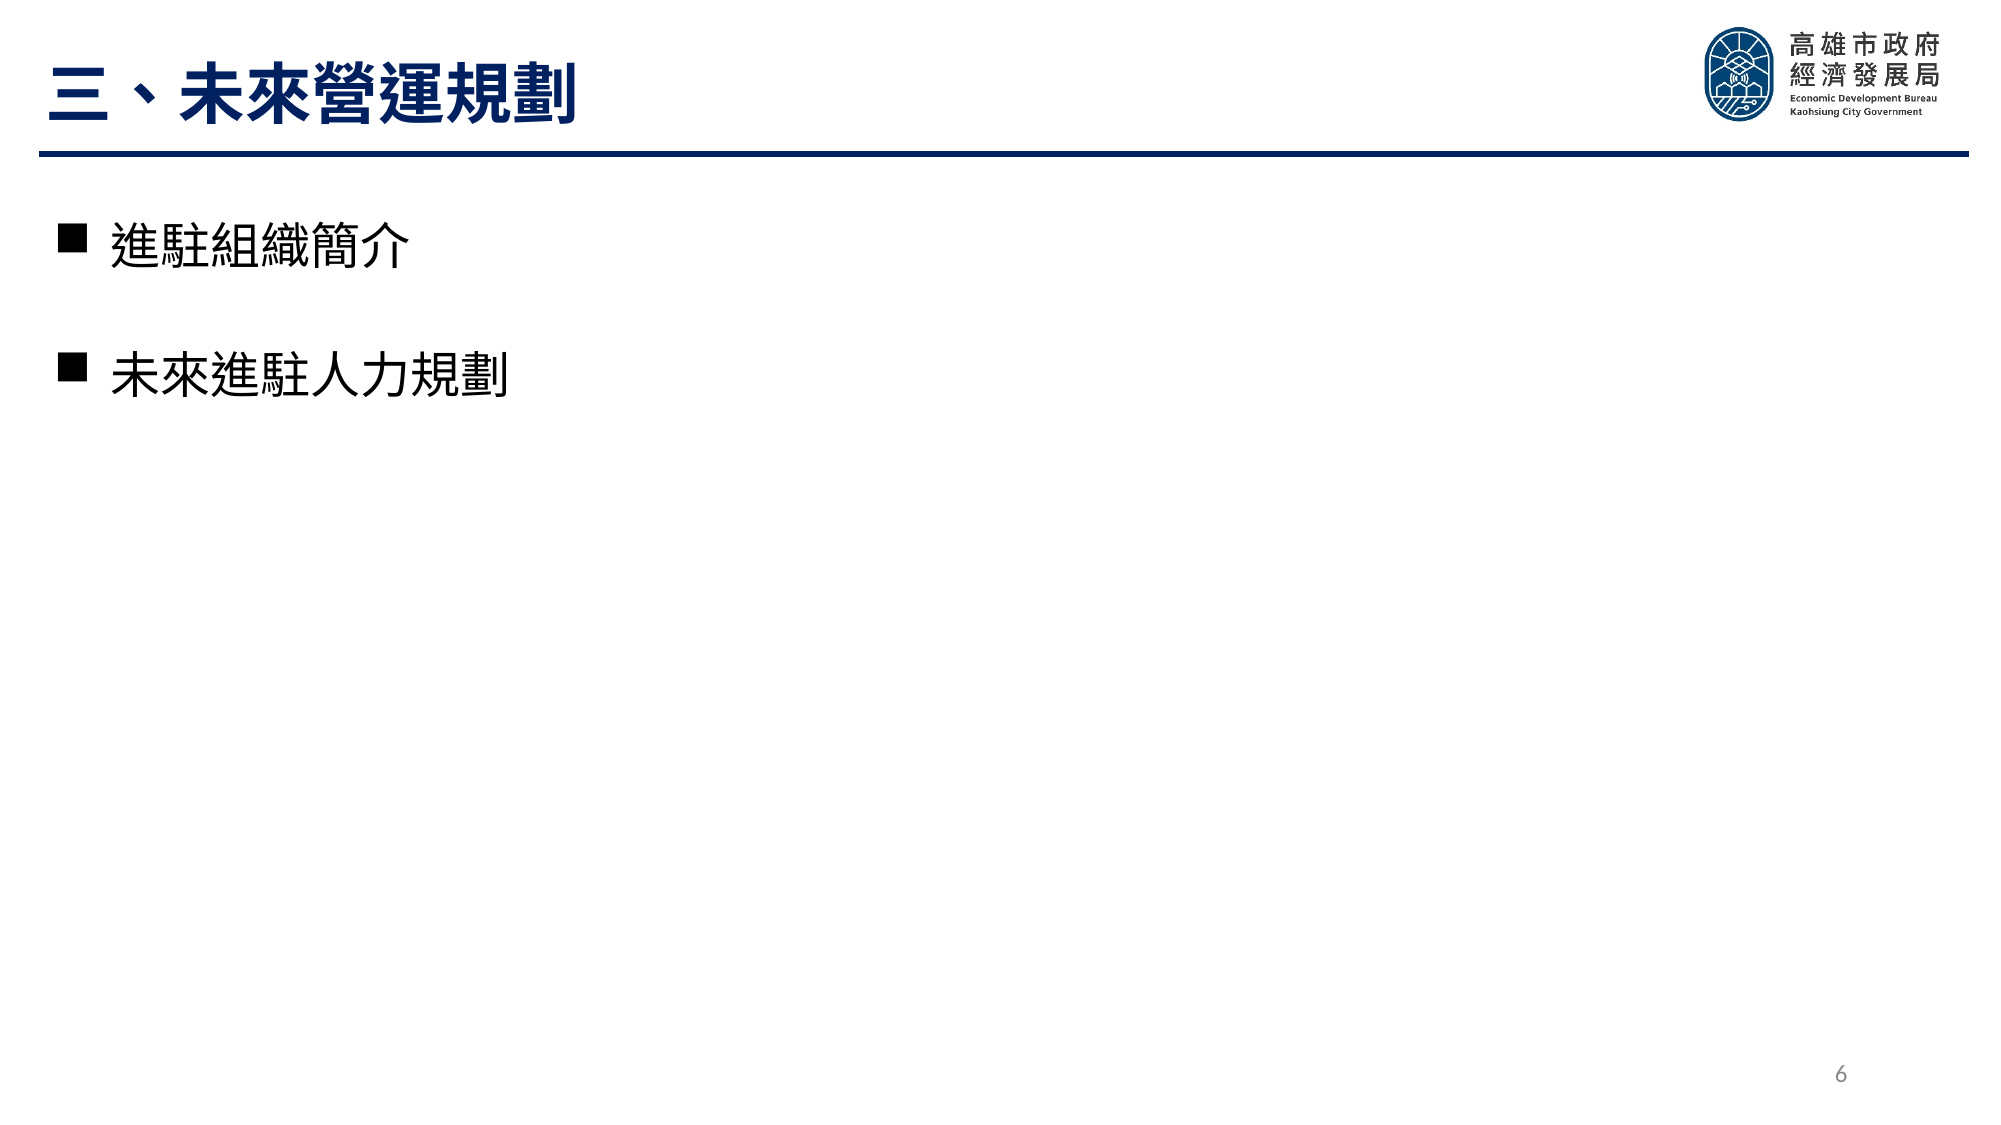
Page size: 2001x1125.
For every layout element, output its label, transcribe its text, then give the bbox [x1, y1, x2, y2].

text_box 三、未來營運規劃 [29, 16, 1662, 168]
text_box 進駐組織簡介 [39, 147, 1691, 276]
text_box 未來進駐人力規劃 [39, 276, 1691, 412]
text_box 三、未來營運規劃 [1691, 16, 1978, 168]
picture [1662, 7, 1969, 148]
